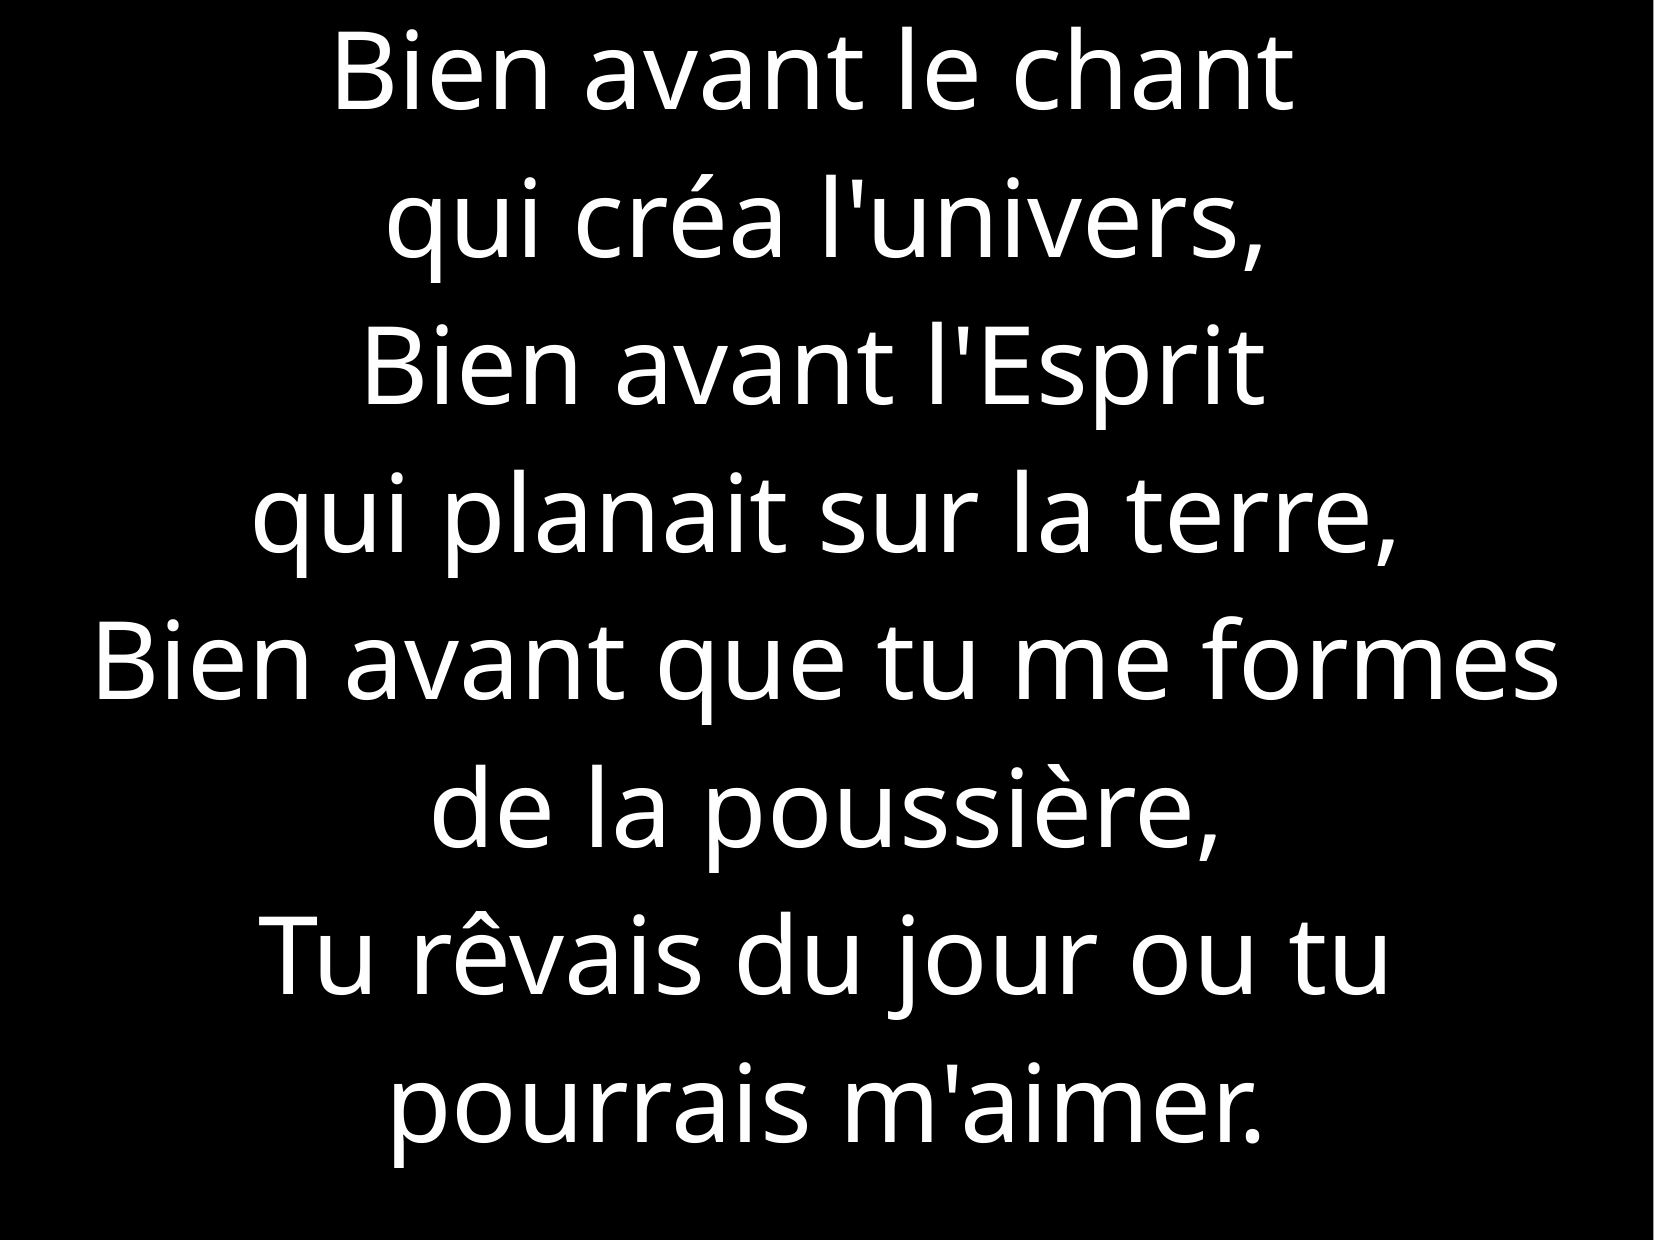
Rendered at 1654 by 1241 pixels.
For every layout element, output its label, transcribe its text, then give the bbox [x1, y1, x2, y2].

subtitle Bien avant le chant qui créa l'univers, Bien avant l'Esprit qui planait sur la terre, Bien avant que tu me formes de la poussière, Tu rêvais du jour ou tu pourrais m'aimer. [82, 0, 1571, 1187]
